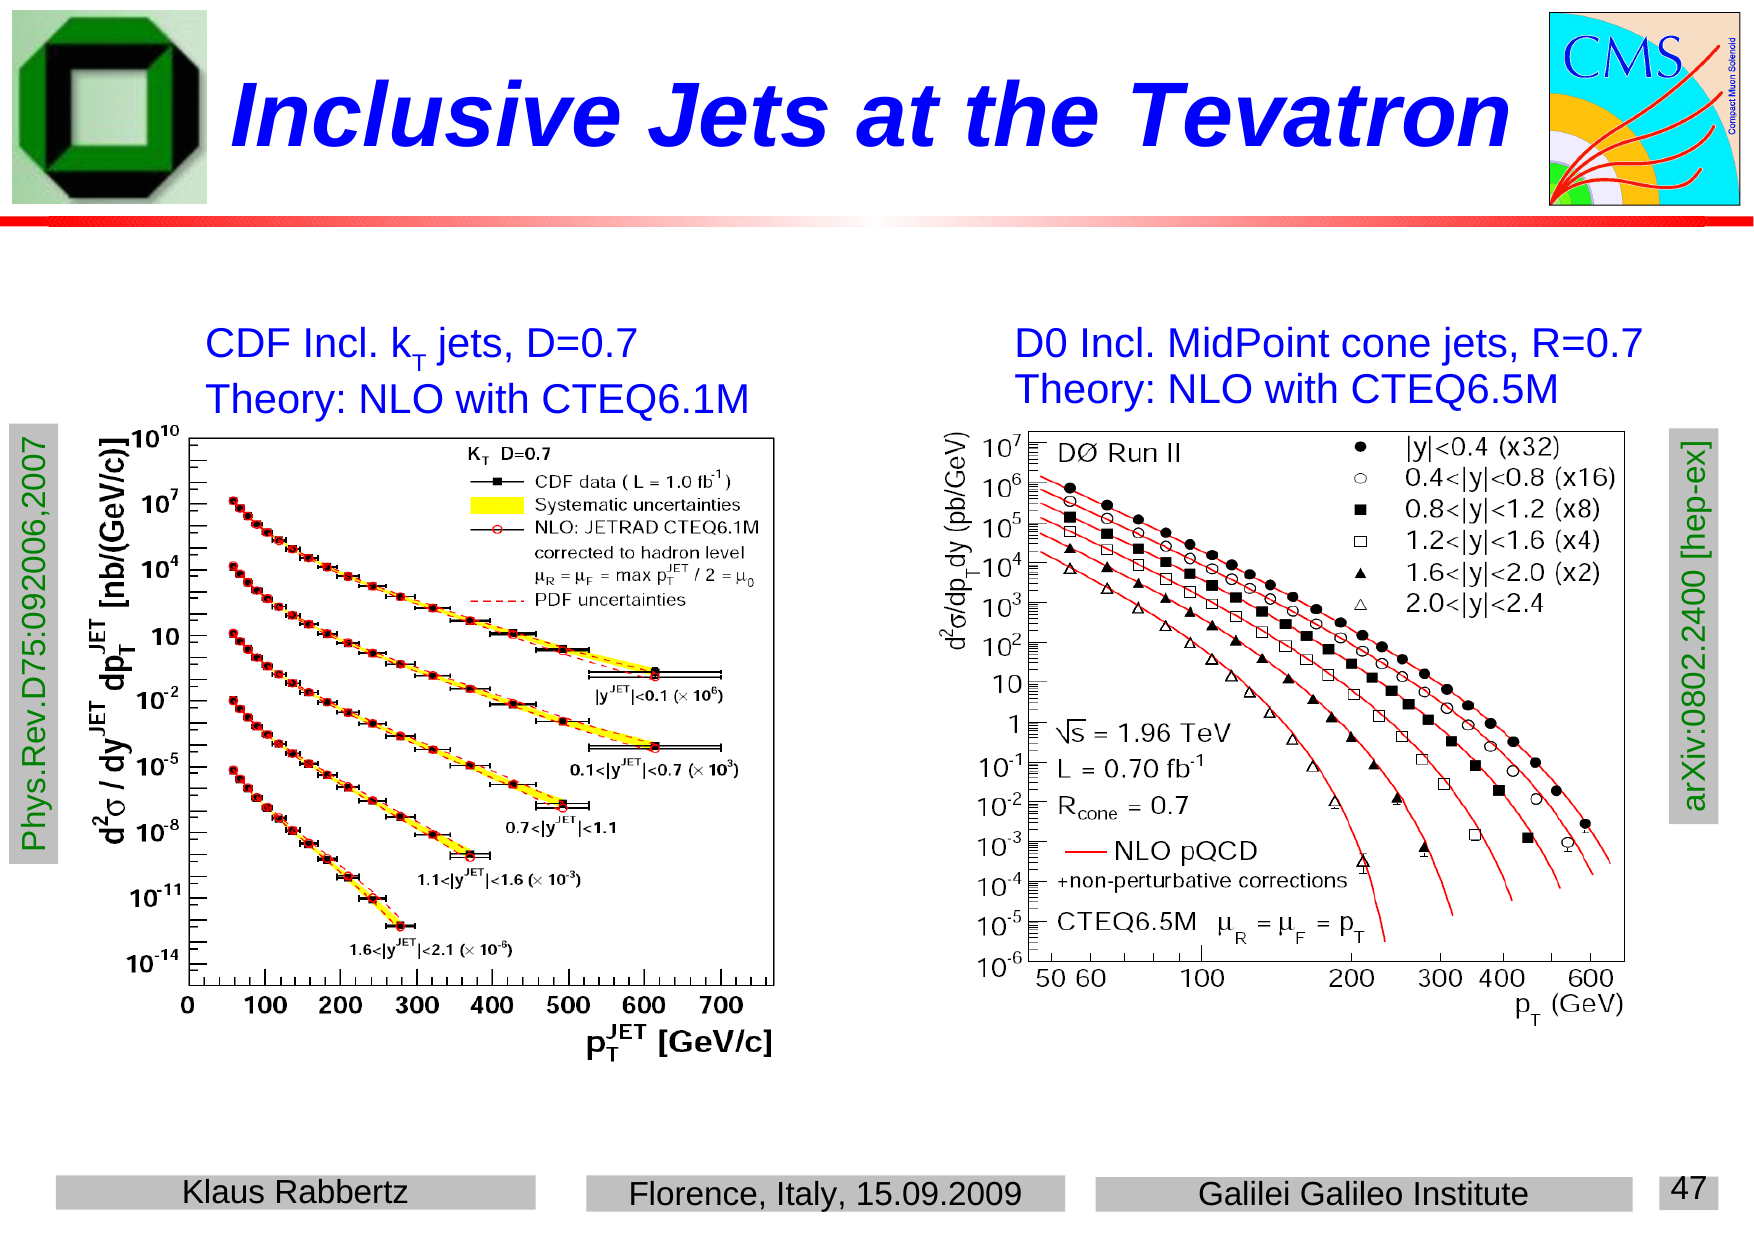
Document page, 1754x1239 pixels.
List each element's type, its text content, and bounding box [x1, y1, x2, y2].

text_box arXiv:0802.2400 [hep-ex] [1669, 428, 1719, 825]
picture [73, 422, 785, 1071]
picture [1548, 11, 1741, 206]
text_box CDF Incl. kT jets, D=0.7 Theory: NLO with CTEQ6.1M [193, 313, 763, 429]
title Inclusive Jets at the Tevatron [220, 16, 1525, 213]
text_box Phys.Rev.D75:092006,2007 [9, 424, 59, 864]
picture [931, 421, 1636, 1032]
text_box D0 Incl. MidPoint cone jets, R=0.7 Theory: NLO with CTEQ6.5M [1002, 313, 1657, 419]
picture [12, 10, 207, 204]
